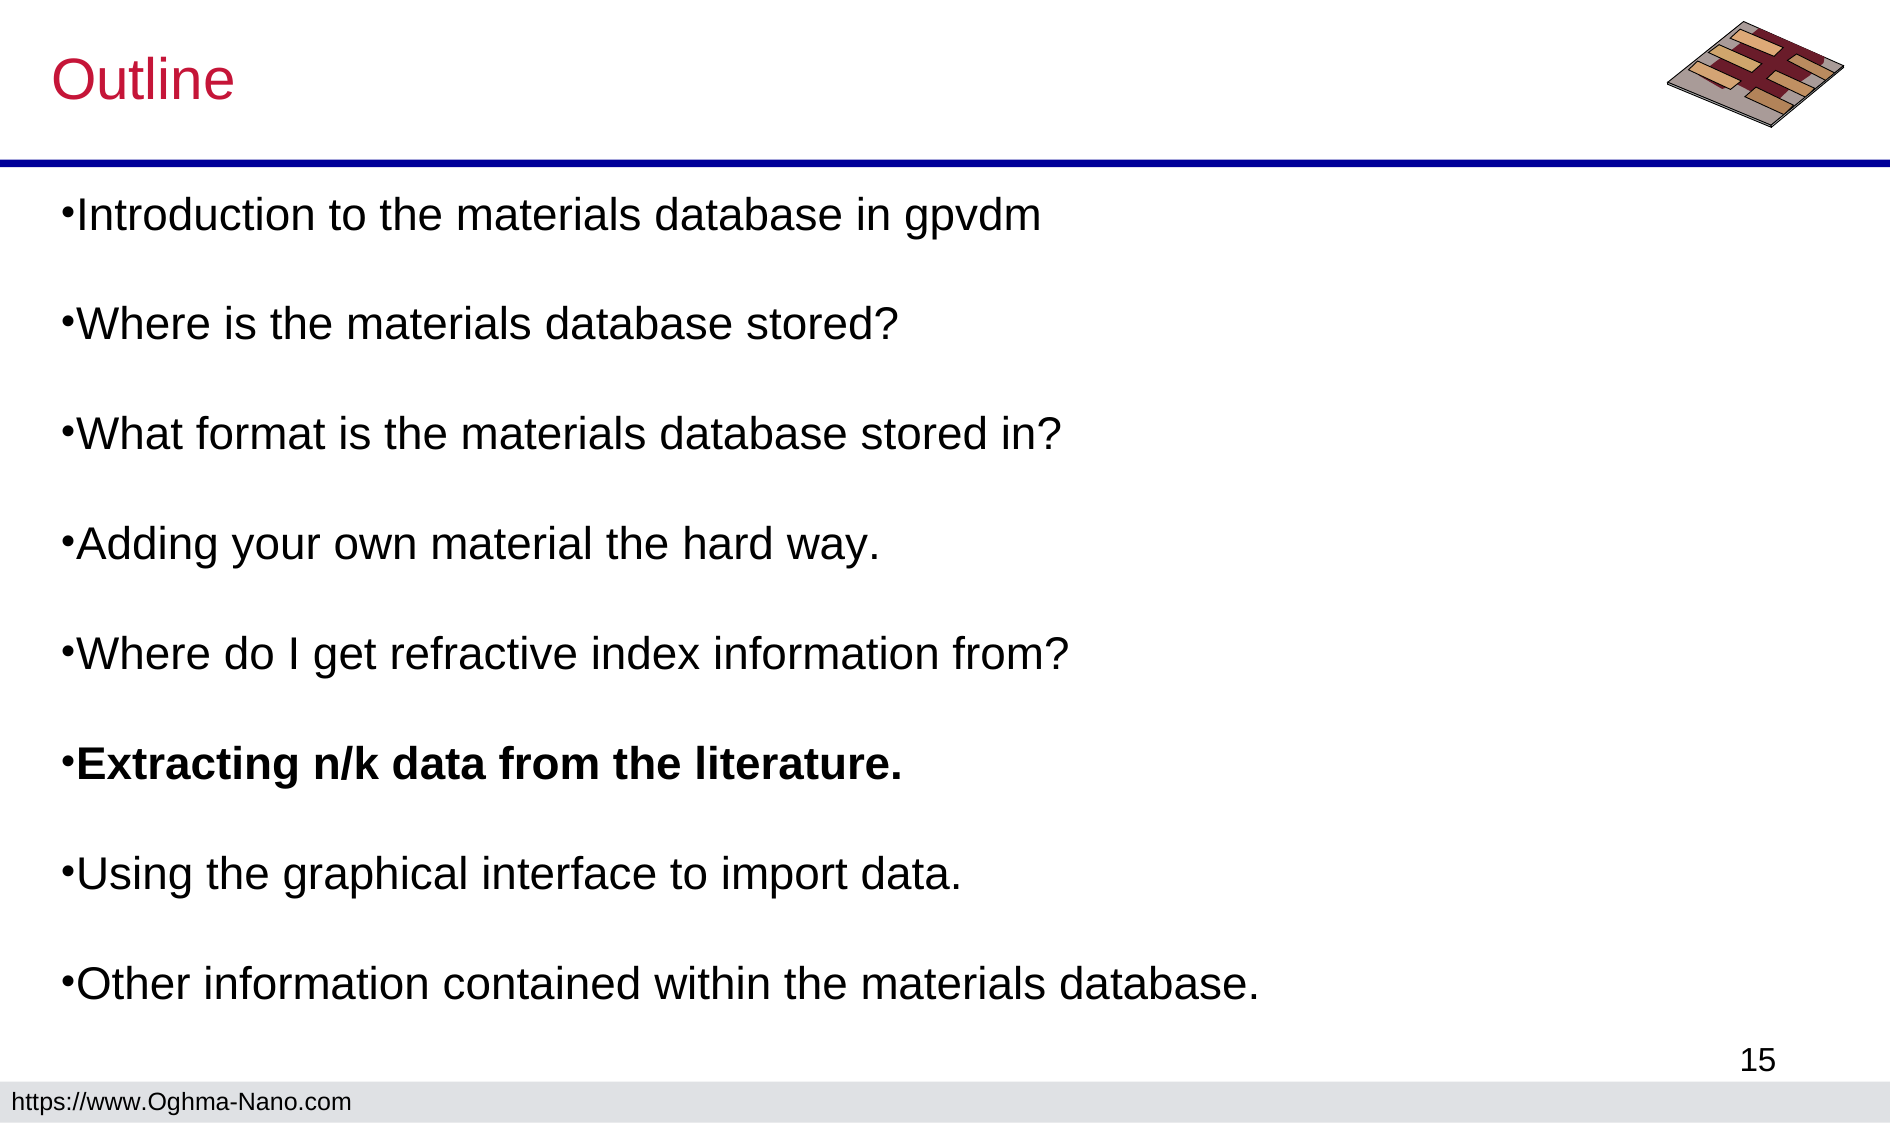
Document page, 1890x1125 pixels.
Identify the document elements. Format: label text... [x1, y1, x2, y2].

text_box <number> [1724, 1030, 1890, 1101]
title Outline [36, 6, 1575, 153]
text_box Introduction to the materials database in gpvdm Where is the materials database stored? What format is the materials database stored in? Adding your own material the hard way. Where do I get refractive index information from? Extracting n/k data from the literature. Using the graphical interface to import data. Other information contained within the materials database. [45, 176, 1890, 1017]
